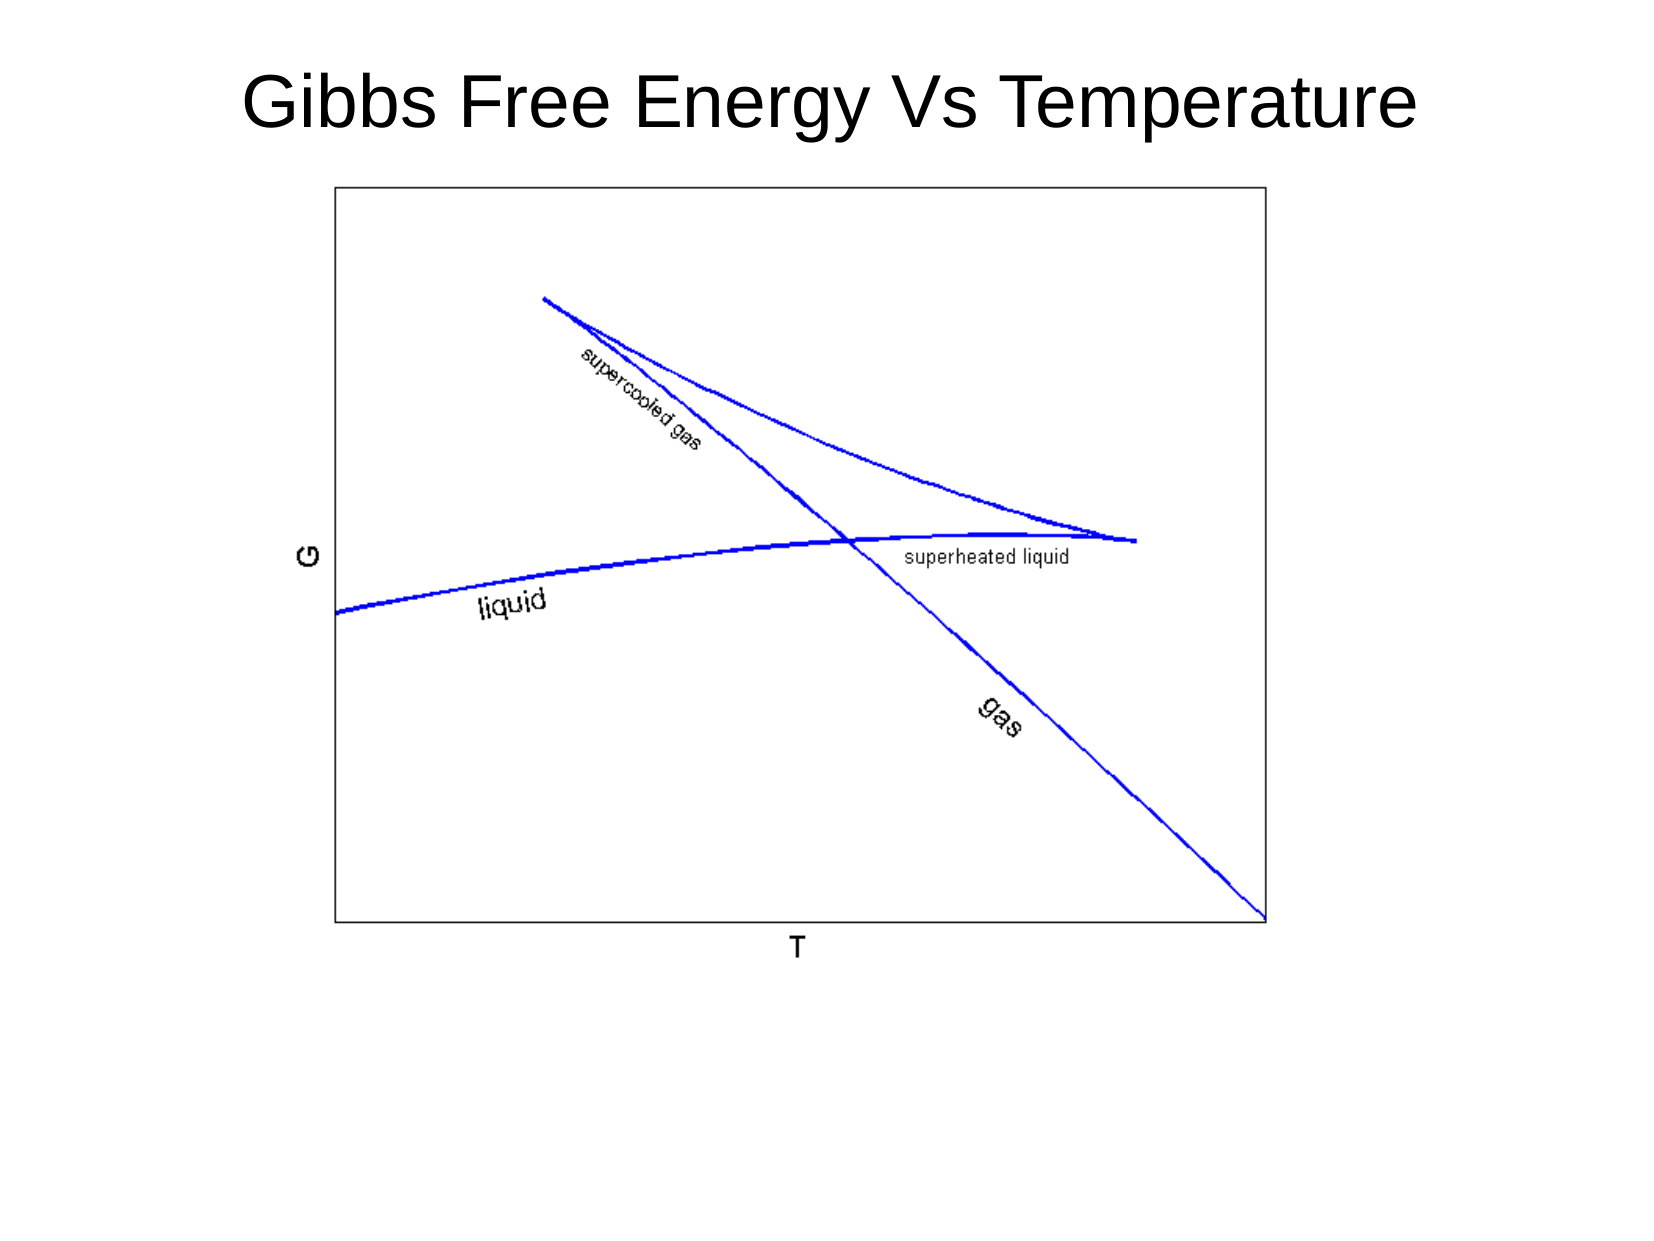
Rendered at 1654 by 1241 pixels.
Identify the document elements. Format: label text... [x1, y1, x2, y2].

title Gibbs Free Energy Vs Temperature [86, 15, 1576, 188]
picture [280, 156, 1306, 976]
